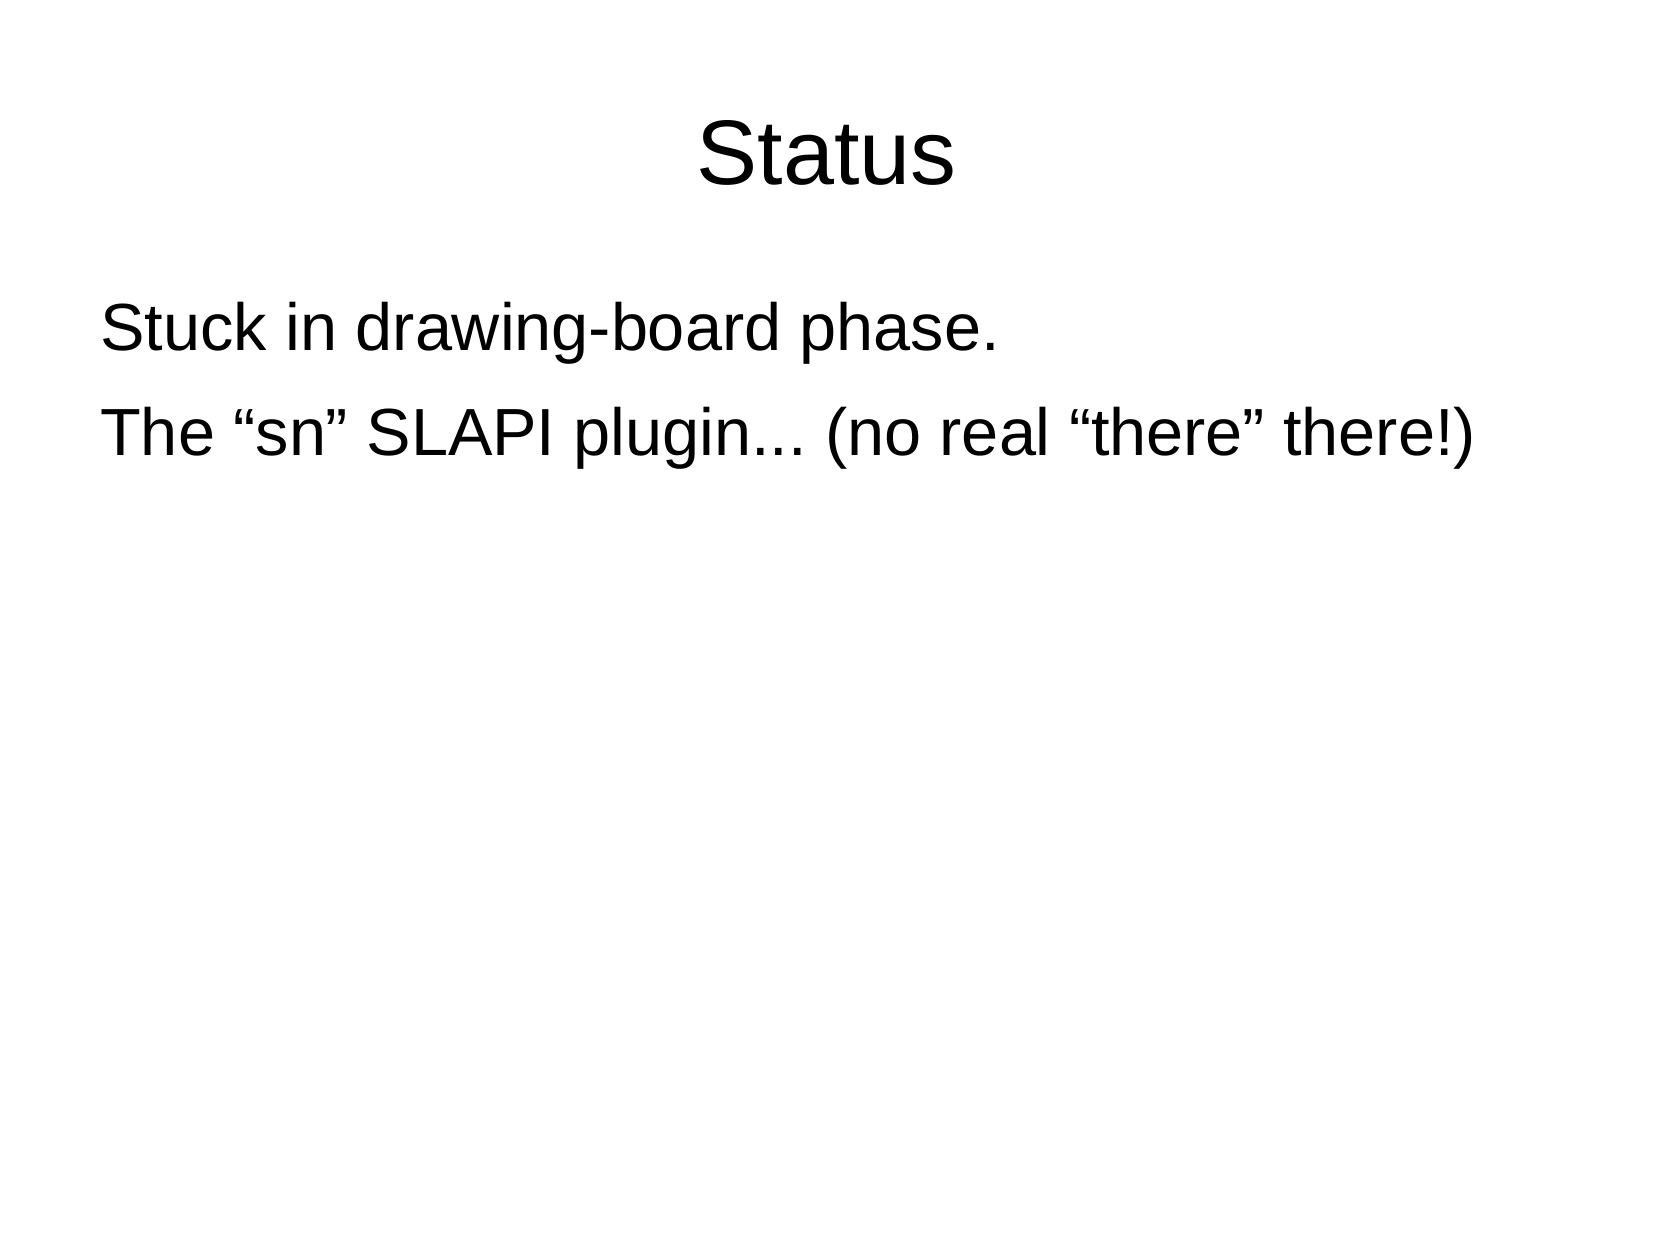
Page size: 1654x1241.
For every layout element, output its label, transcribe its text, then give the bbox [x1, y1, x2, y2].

title Status [82, 56, 1571, 250]
list Stuck in drawing-board phase. The “sn” SLAPI plugin... (no real “there” there!) [82, 290, 1571, 1094]
